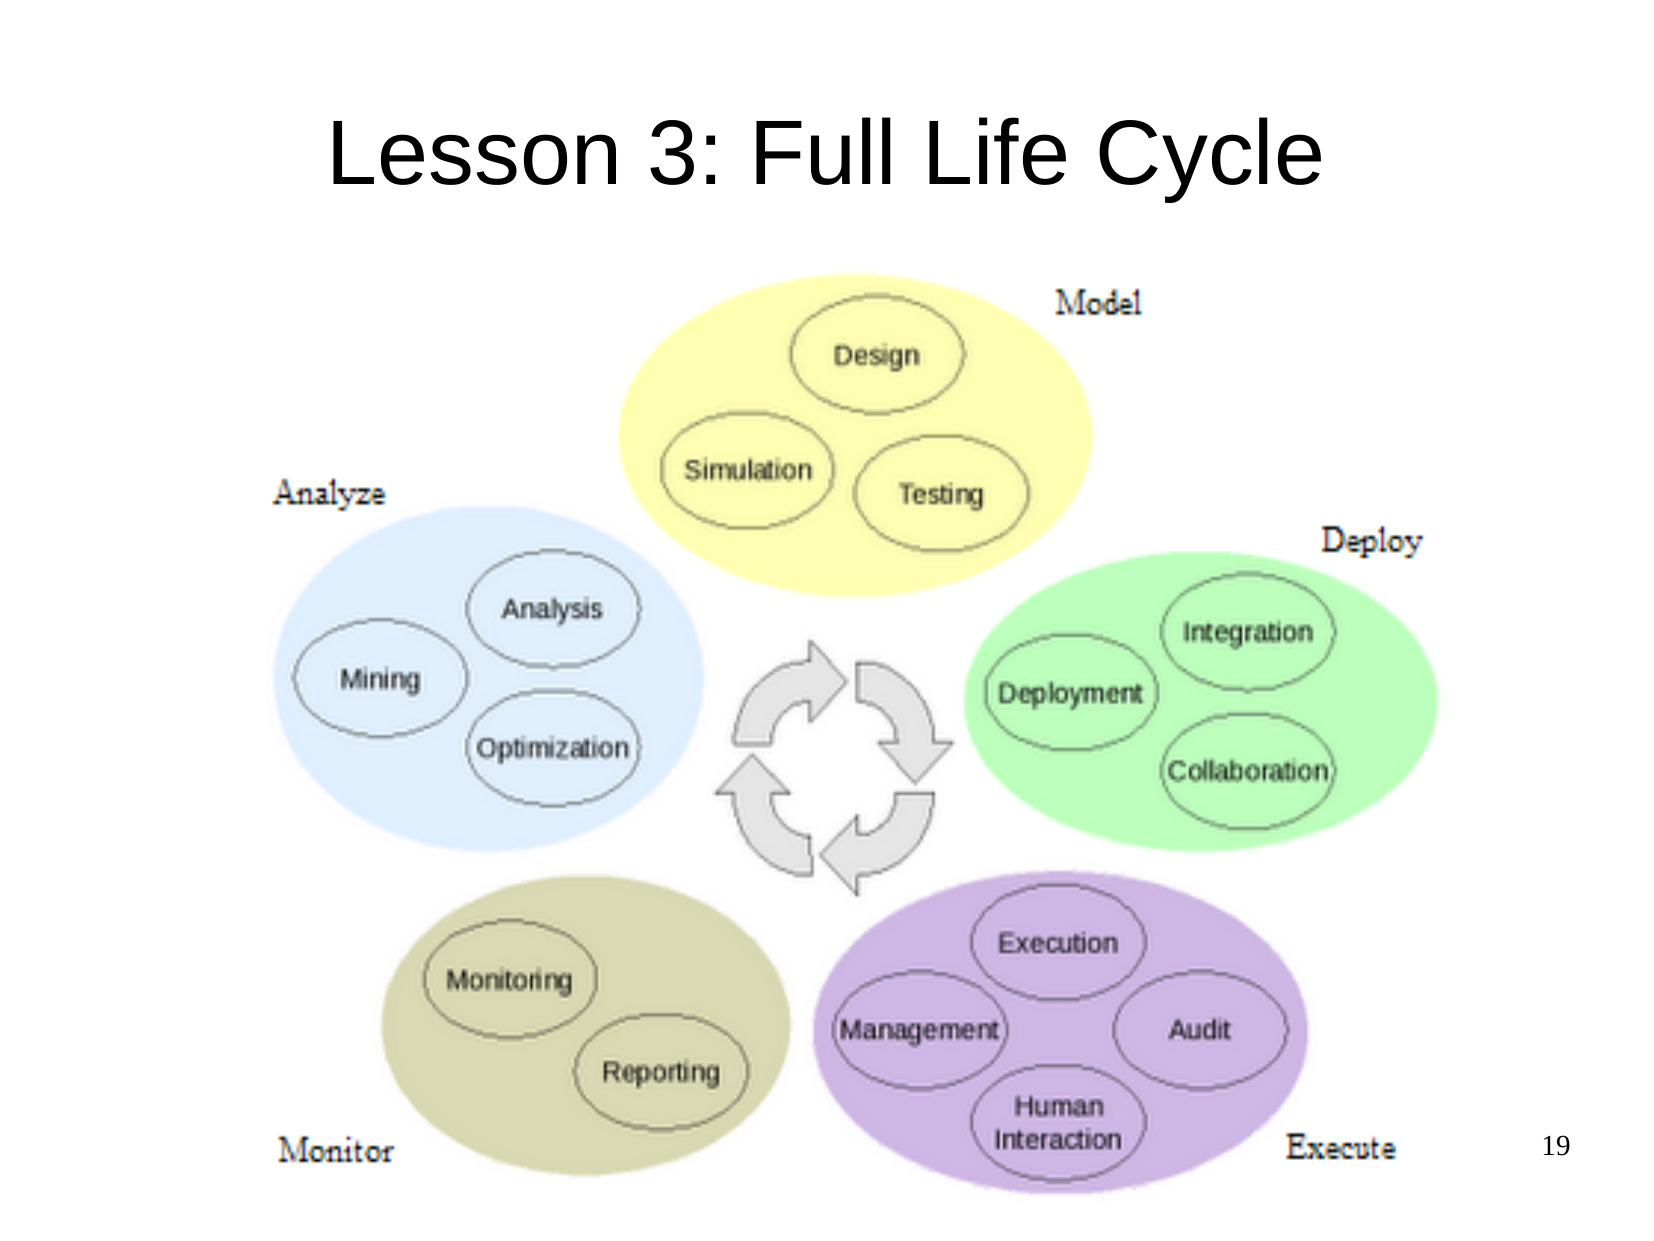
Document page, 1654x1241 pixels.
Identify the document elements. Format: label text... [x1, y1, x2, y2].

picture [265, 265, 1447, 1201]
title Lesson 3: Full Life Cycle [82, 49, 1571, 257]
